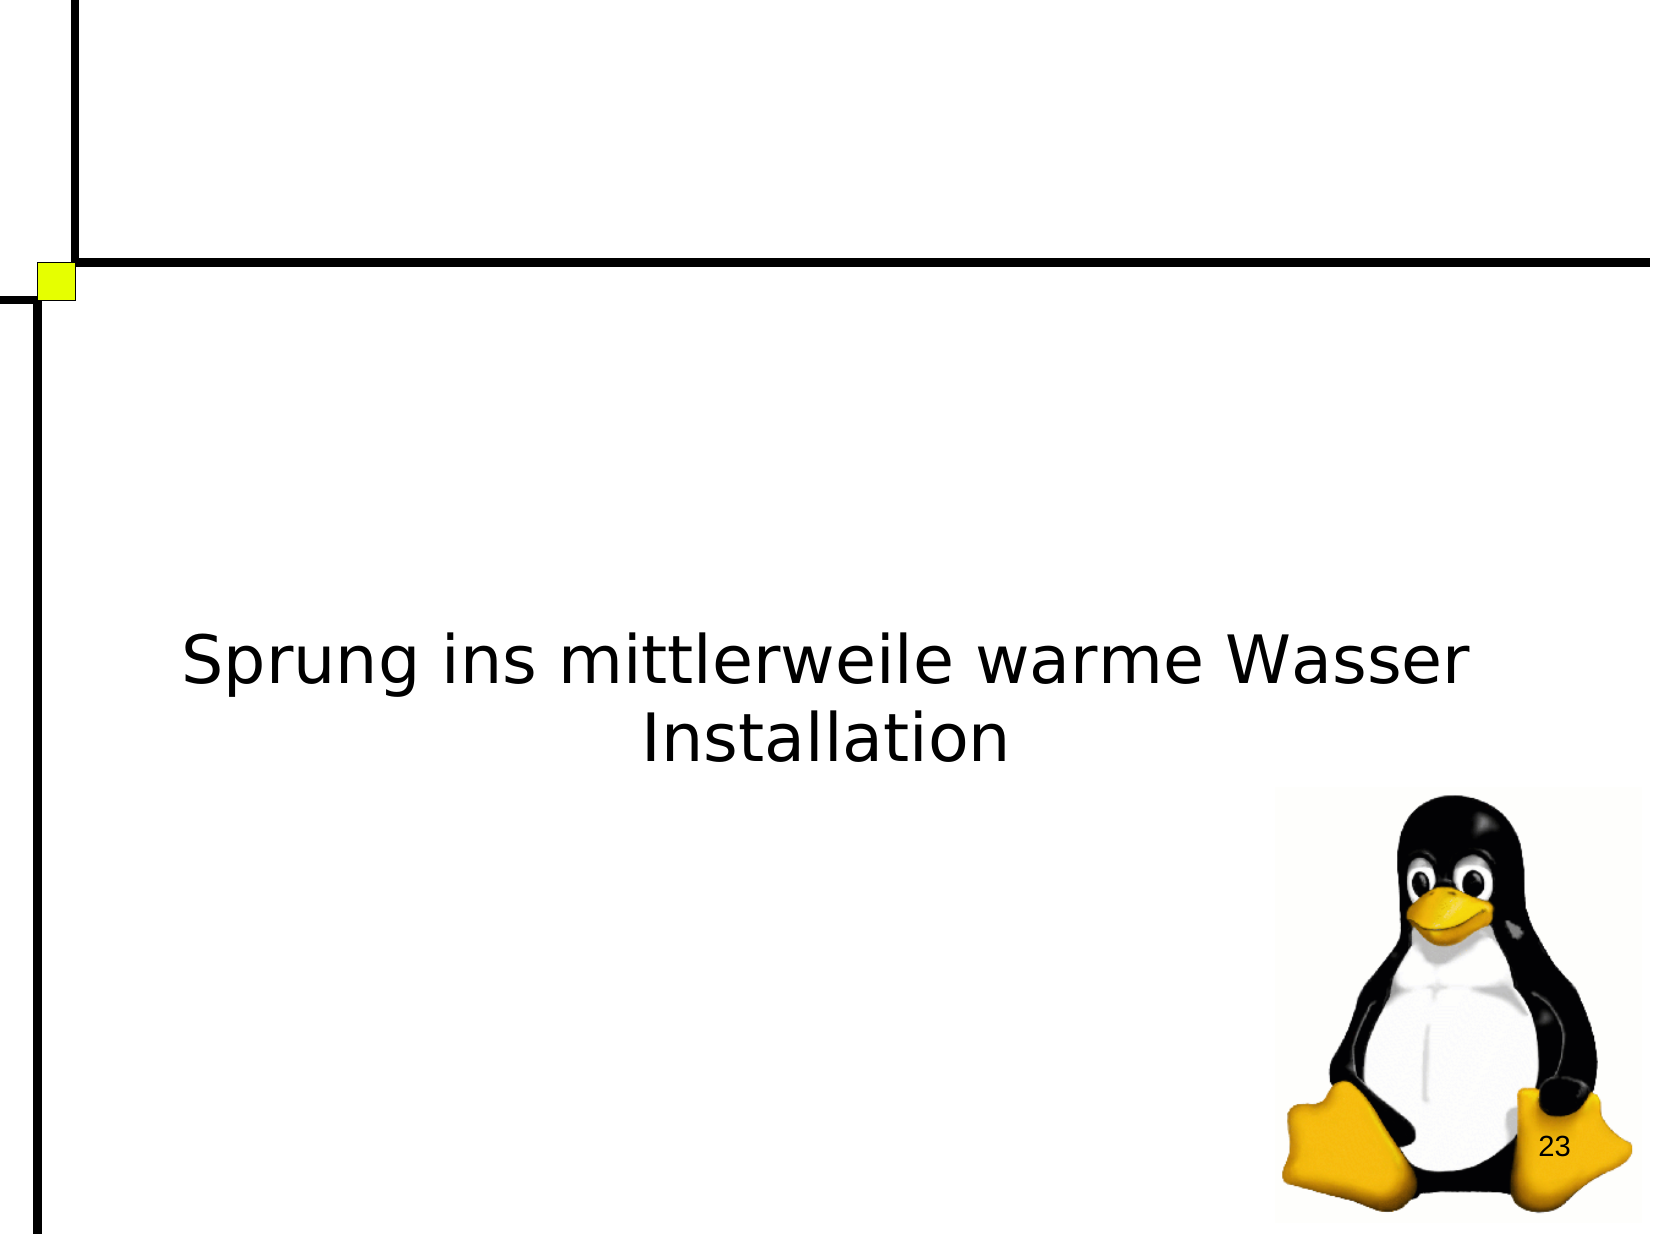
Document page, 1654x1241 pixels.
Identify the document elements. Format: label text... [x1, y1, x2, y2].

subtitle Sprung ins mittlerweile warme Wasser Installation [82, 290, 1571, 1109]
picture [1275, 787, 1642, 1223]
